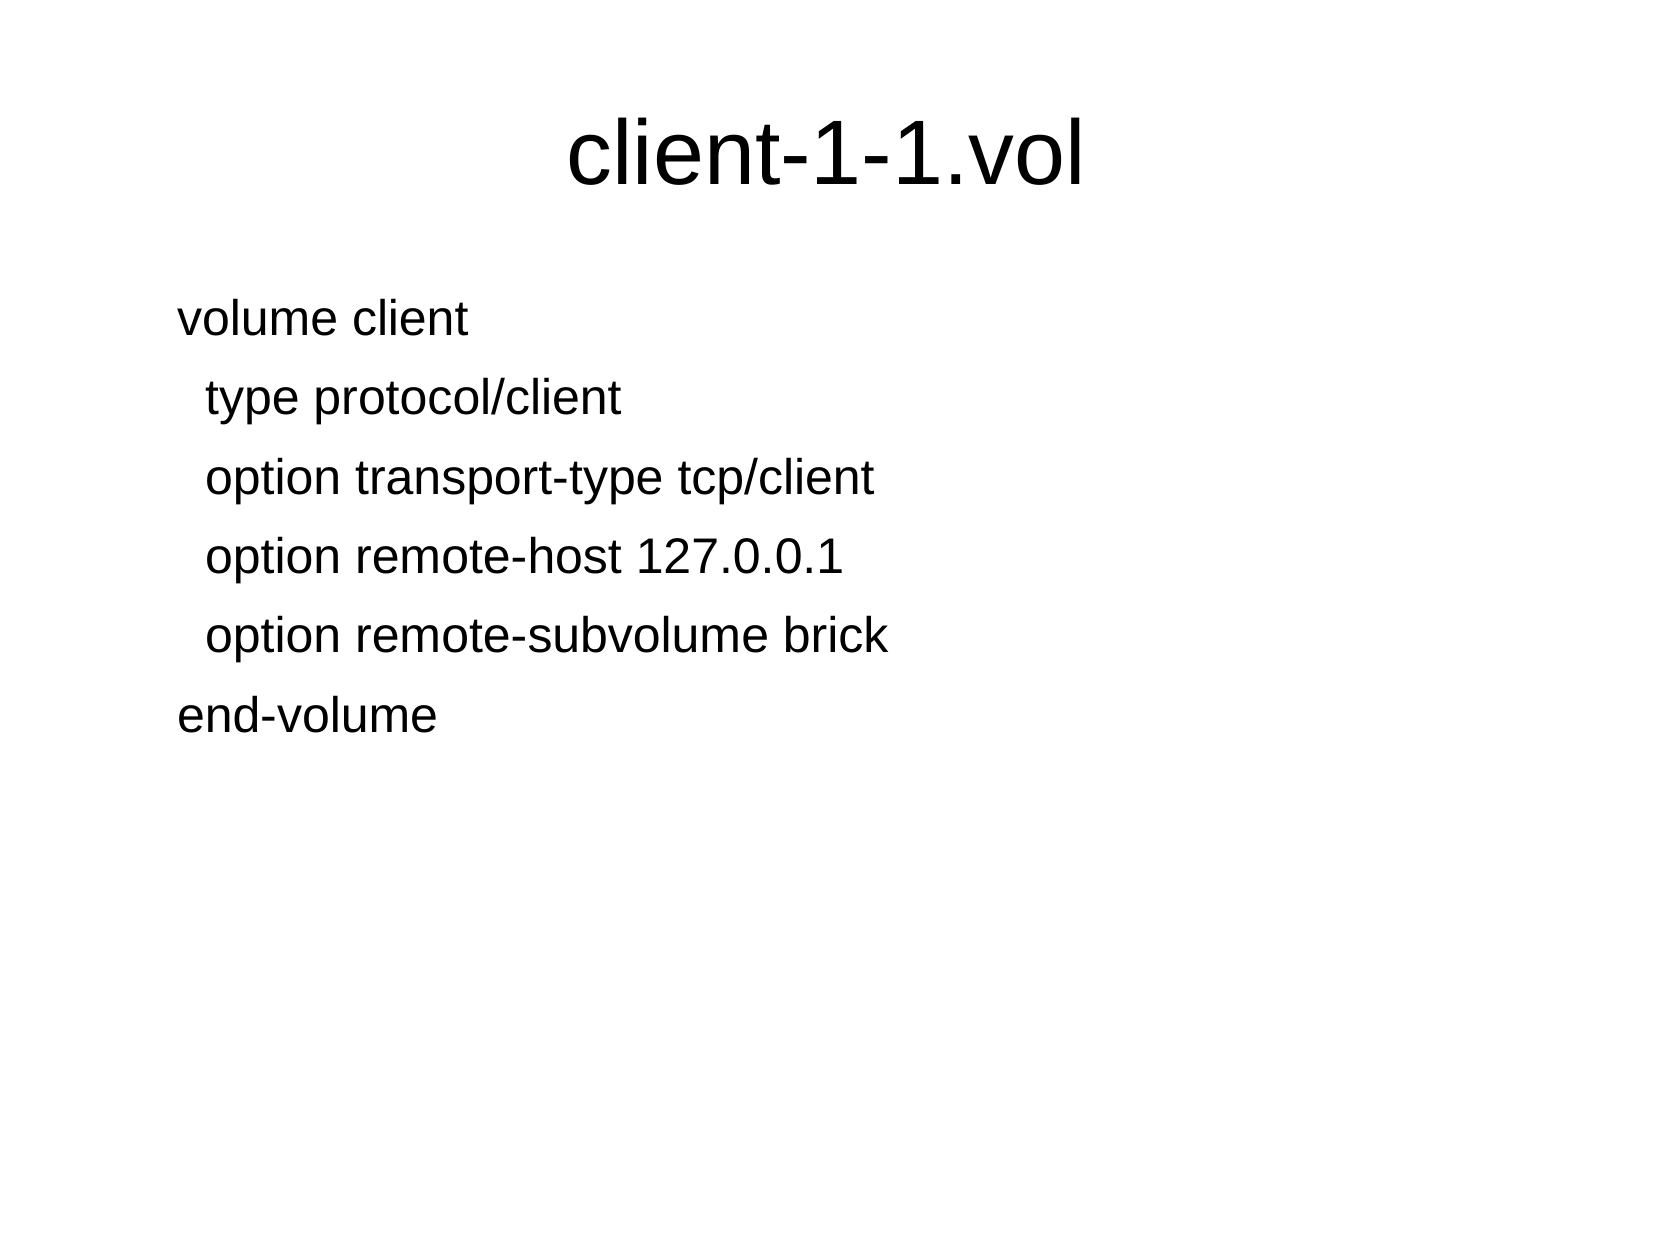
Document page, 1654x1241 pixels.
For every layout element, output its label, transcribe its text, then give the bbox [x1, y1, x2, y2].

list volume client type protocol/client option transport-type tcp/client option remote-host 127.0.0.1 option remote-subvolume brick end-volume [82, 290, 1571, 1094]
title client-1-1.vol [82, 56, 1571, 250]
